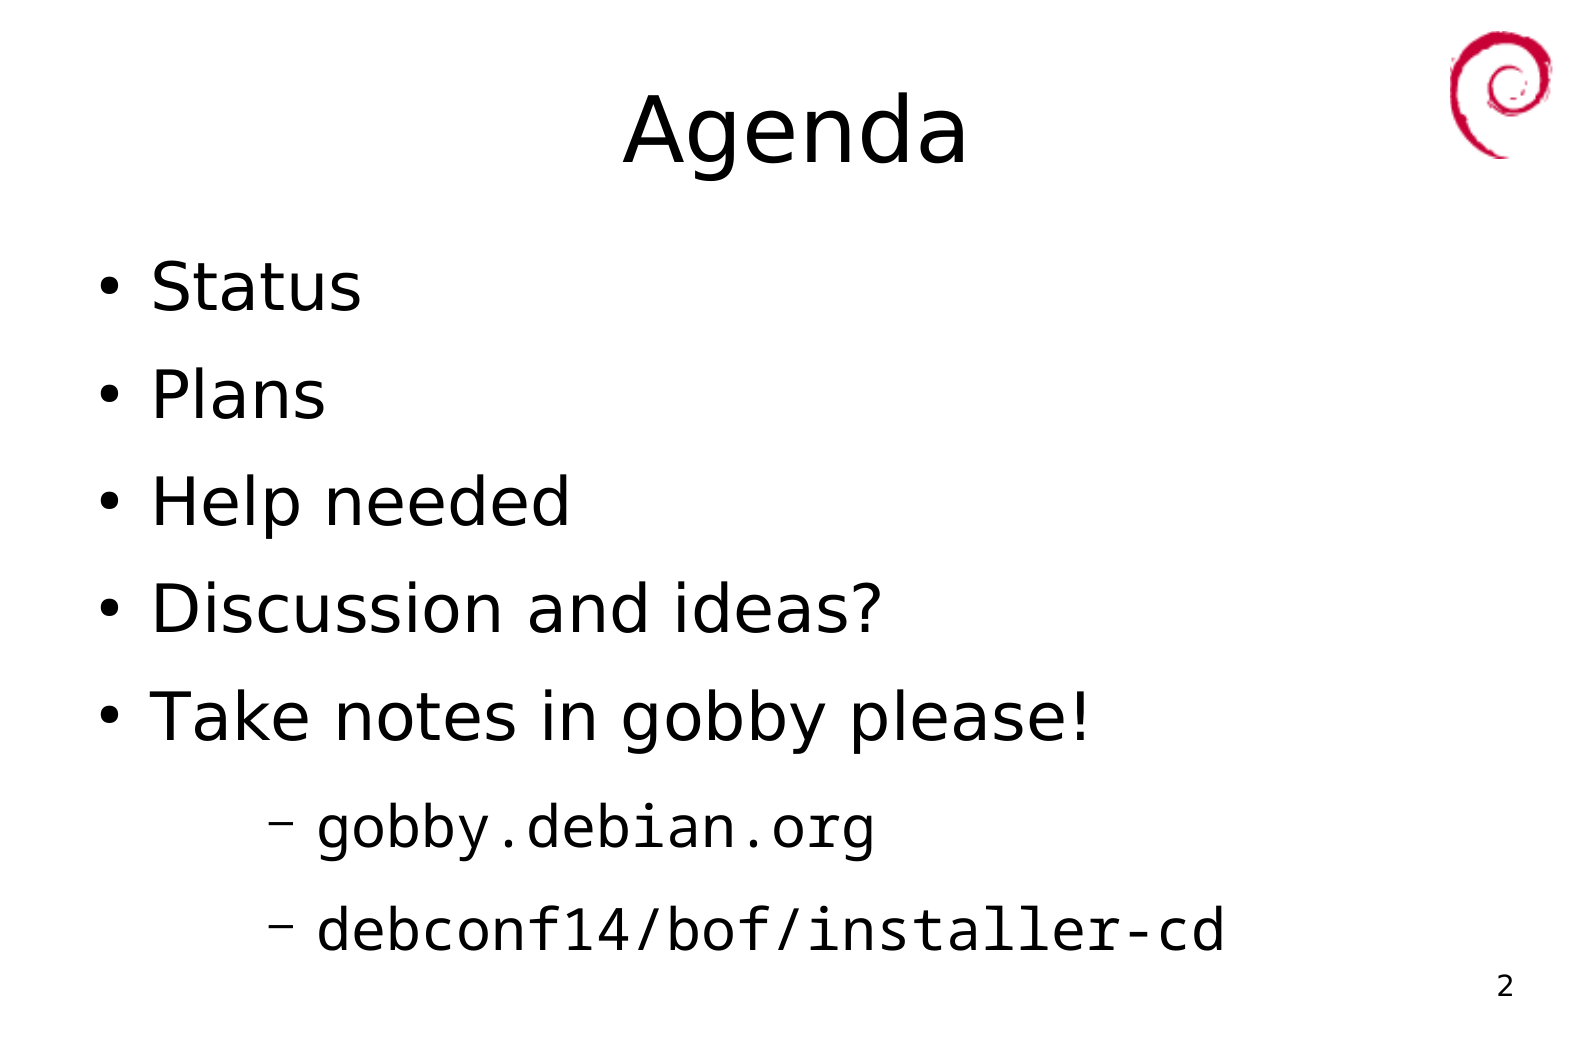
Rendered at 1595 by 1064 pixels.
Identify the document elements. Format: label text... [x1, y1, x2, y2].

picture [1450, 31, 1555, 159]
list Status Plans Help needed Discussion and ideas? Take notes in gobby please! gobby.debian.org debconf14/bof/installer-cd [79, 248, 1515, 945]
title Agenda [79, 49, 1515, 213]
